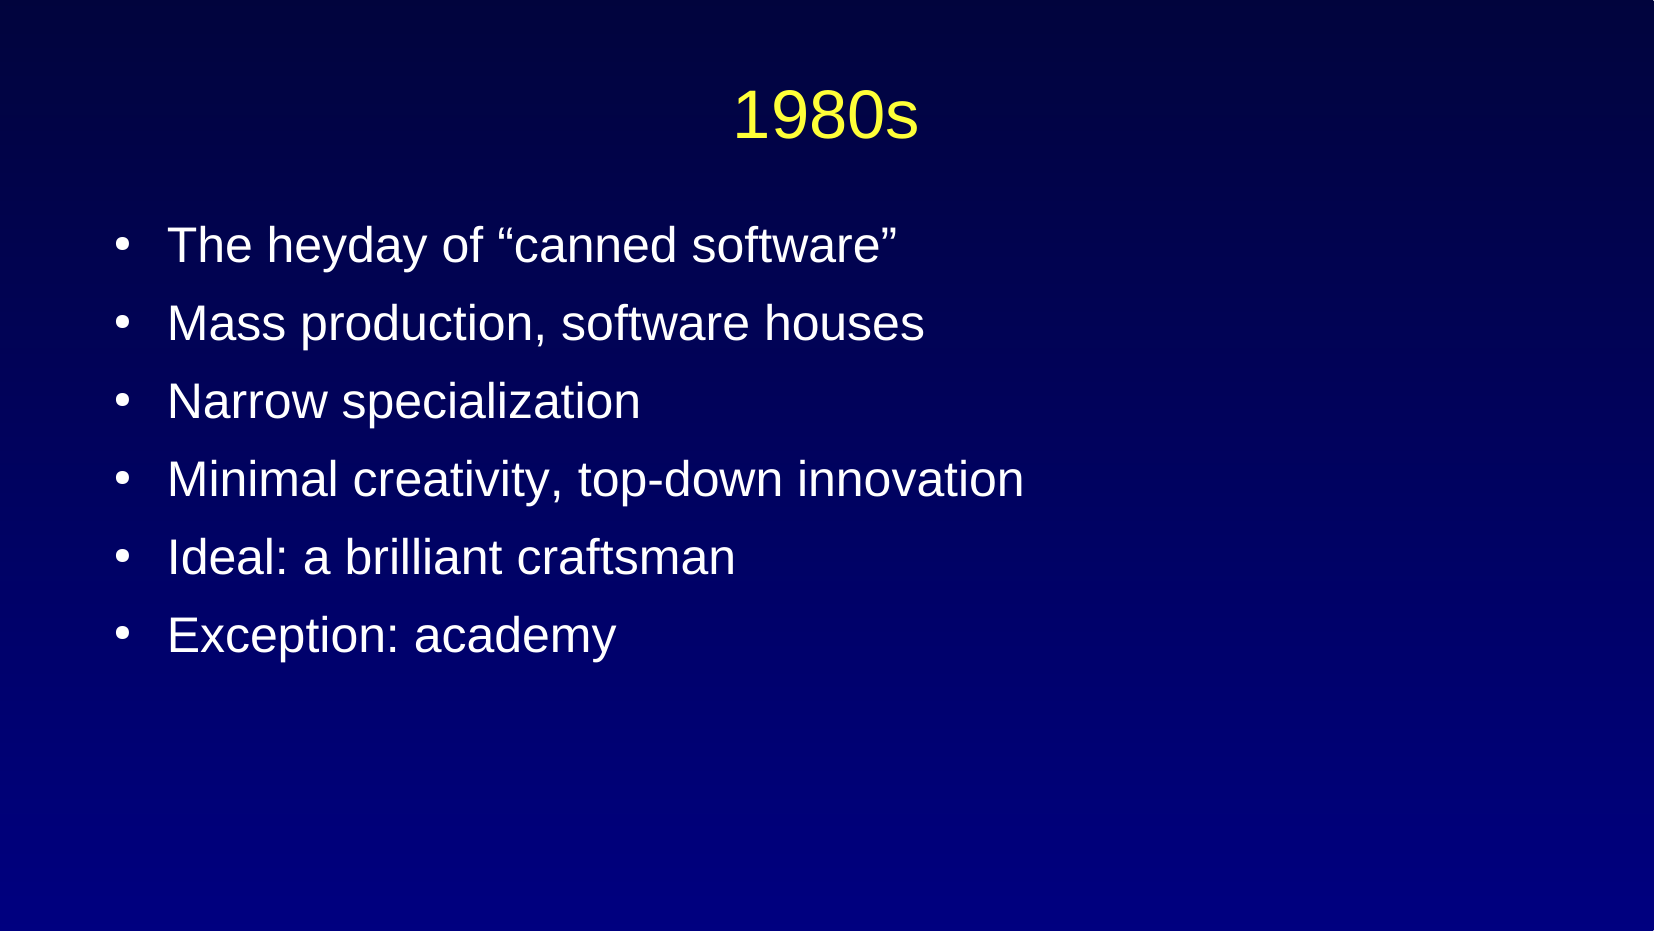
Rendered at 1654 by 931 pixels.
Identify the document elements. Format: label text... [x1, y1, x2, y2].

list The heyday of “canned software” Mass production, software houses Narrow specialization Minimal creativity, top-down innovation Ideal: a brilliant craftsman Exception: academy [82, 217, 1571, 758]
title 1980s [82, 37, 1571, 193]
